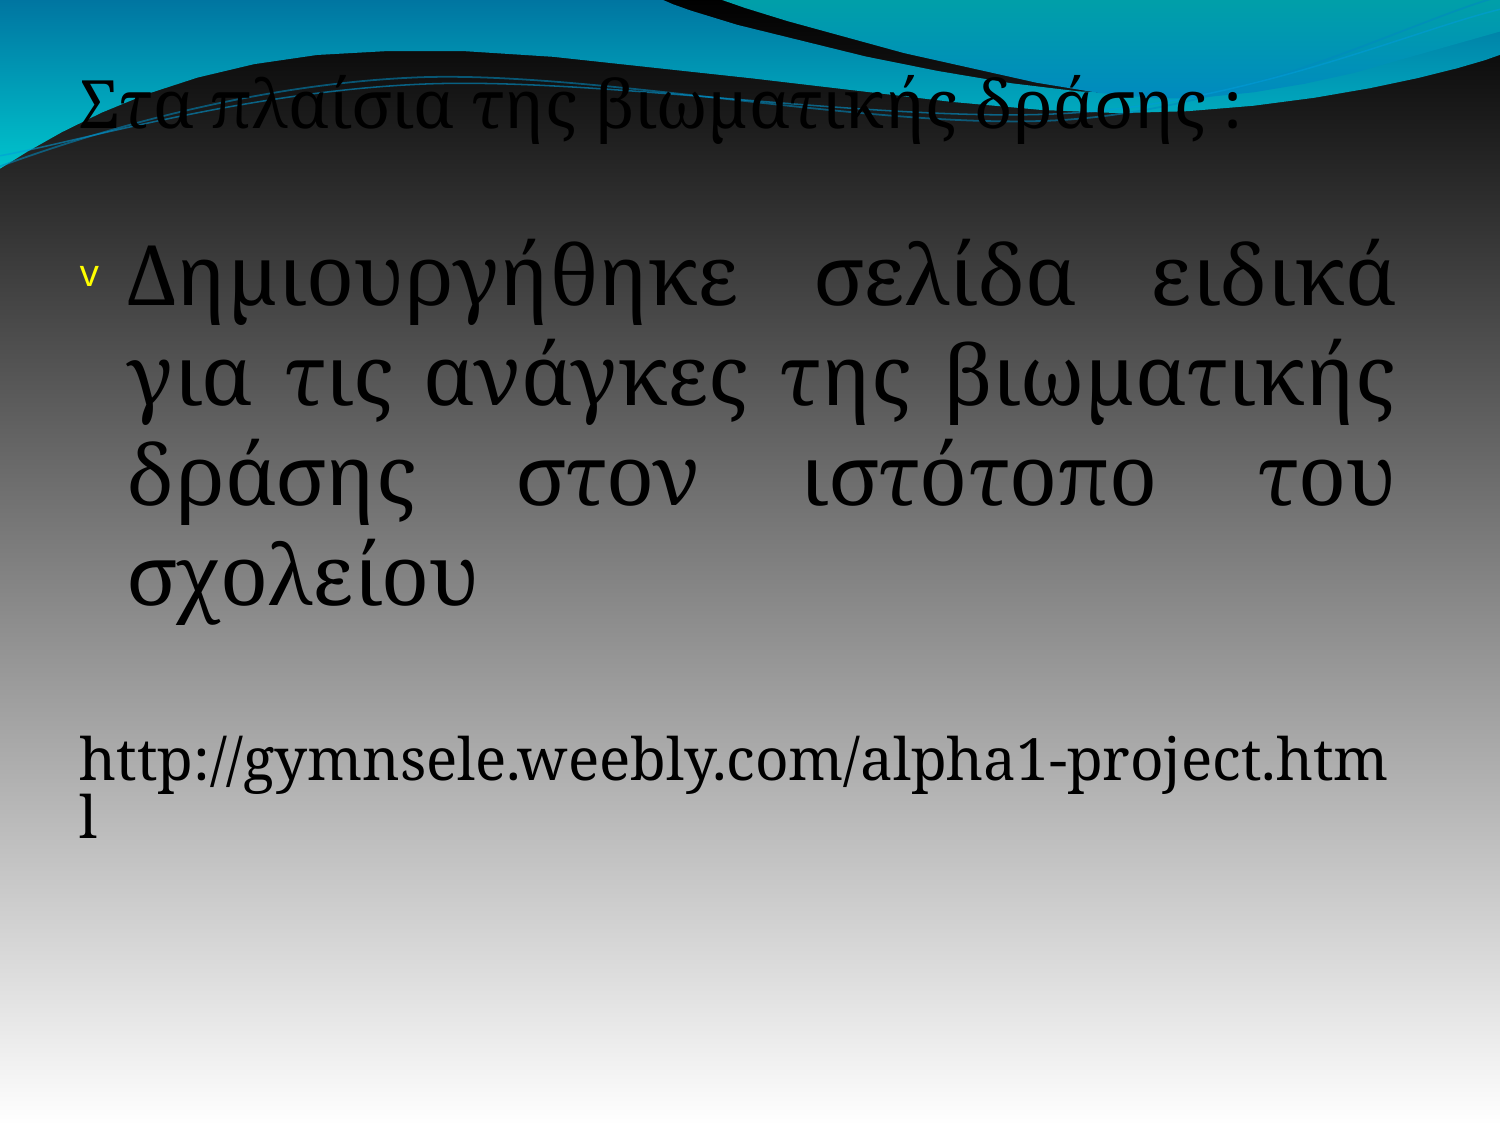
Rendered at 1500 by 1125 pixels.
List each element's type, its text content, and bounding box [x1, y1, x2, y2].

text_box Στα πλαίσια της βιωματικής δράσης : Δημιουργήθηκε σελίδα ειδικά για τις ανάγκες της βιωματικής δράσης στον ιστότοπο του σχολείου http://gymnsele.weebly.com/alpha1-project.html [64, 54, 1412, 809]
